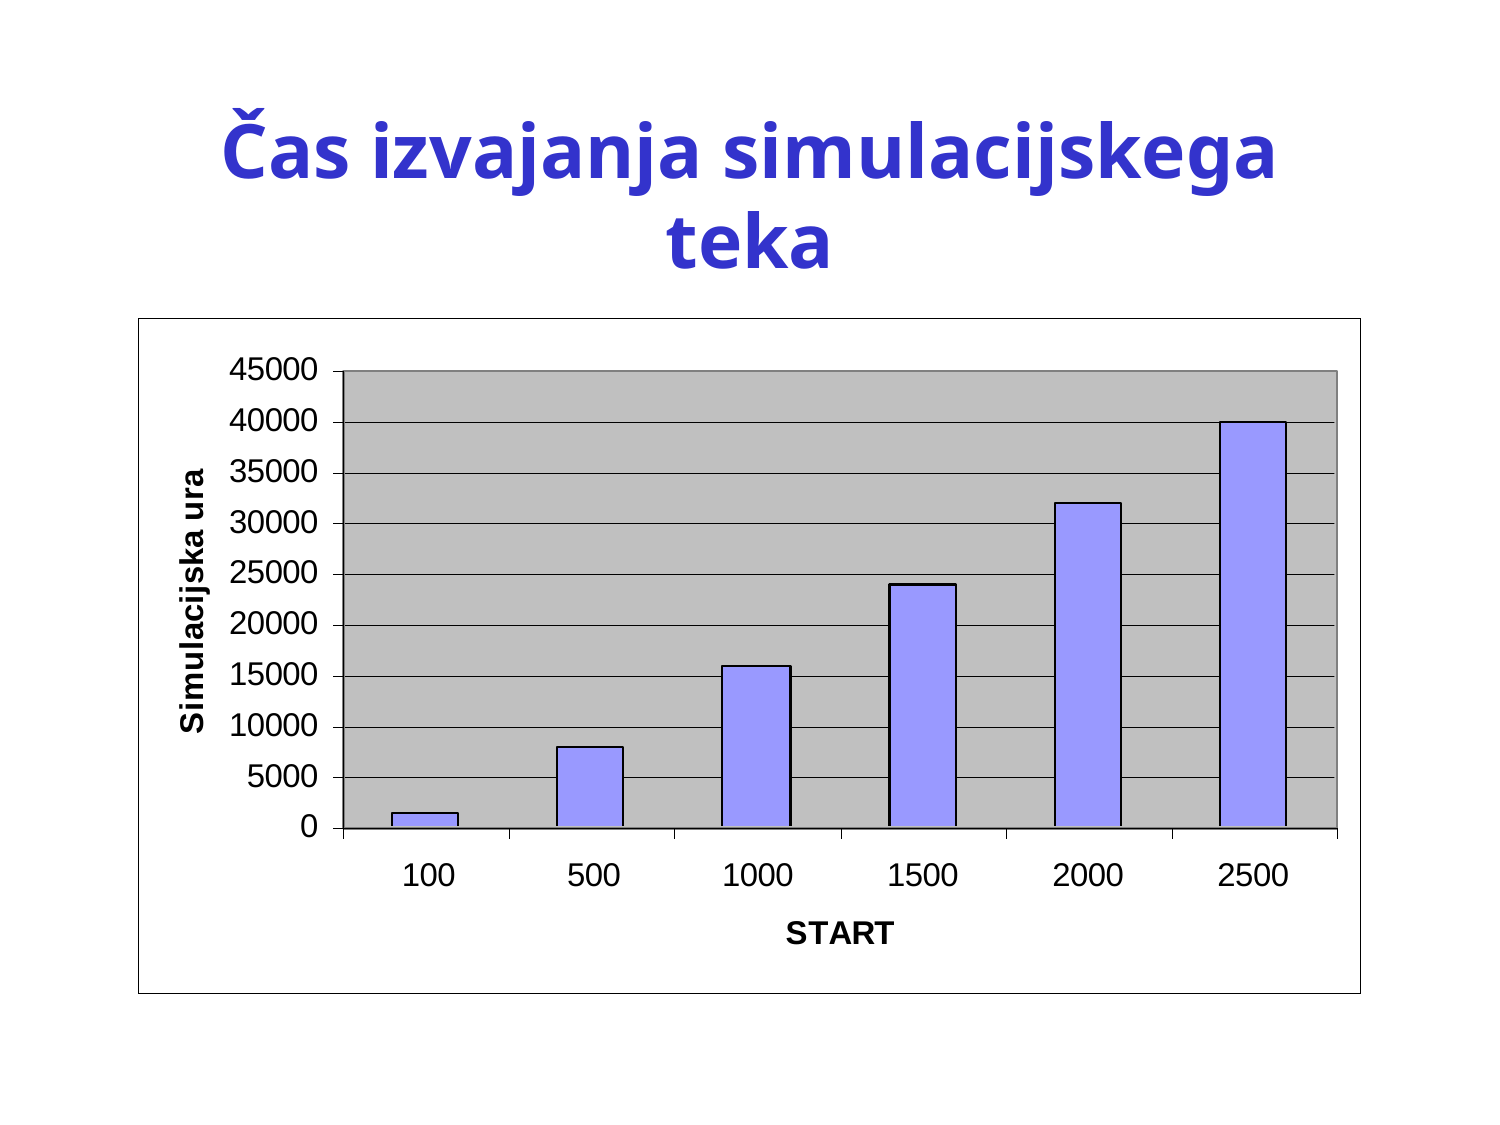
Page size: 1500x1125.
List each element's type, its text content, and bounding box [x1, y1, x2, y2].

chart [125, 304, 1375, 1007]
title Čas izvajanja simulacijskega teka [112, 99, 1388, 288]
